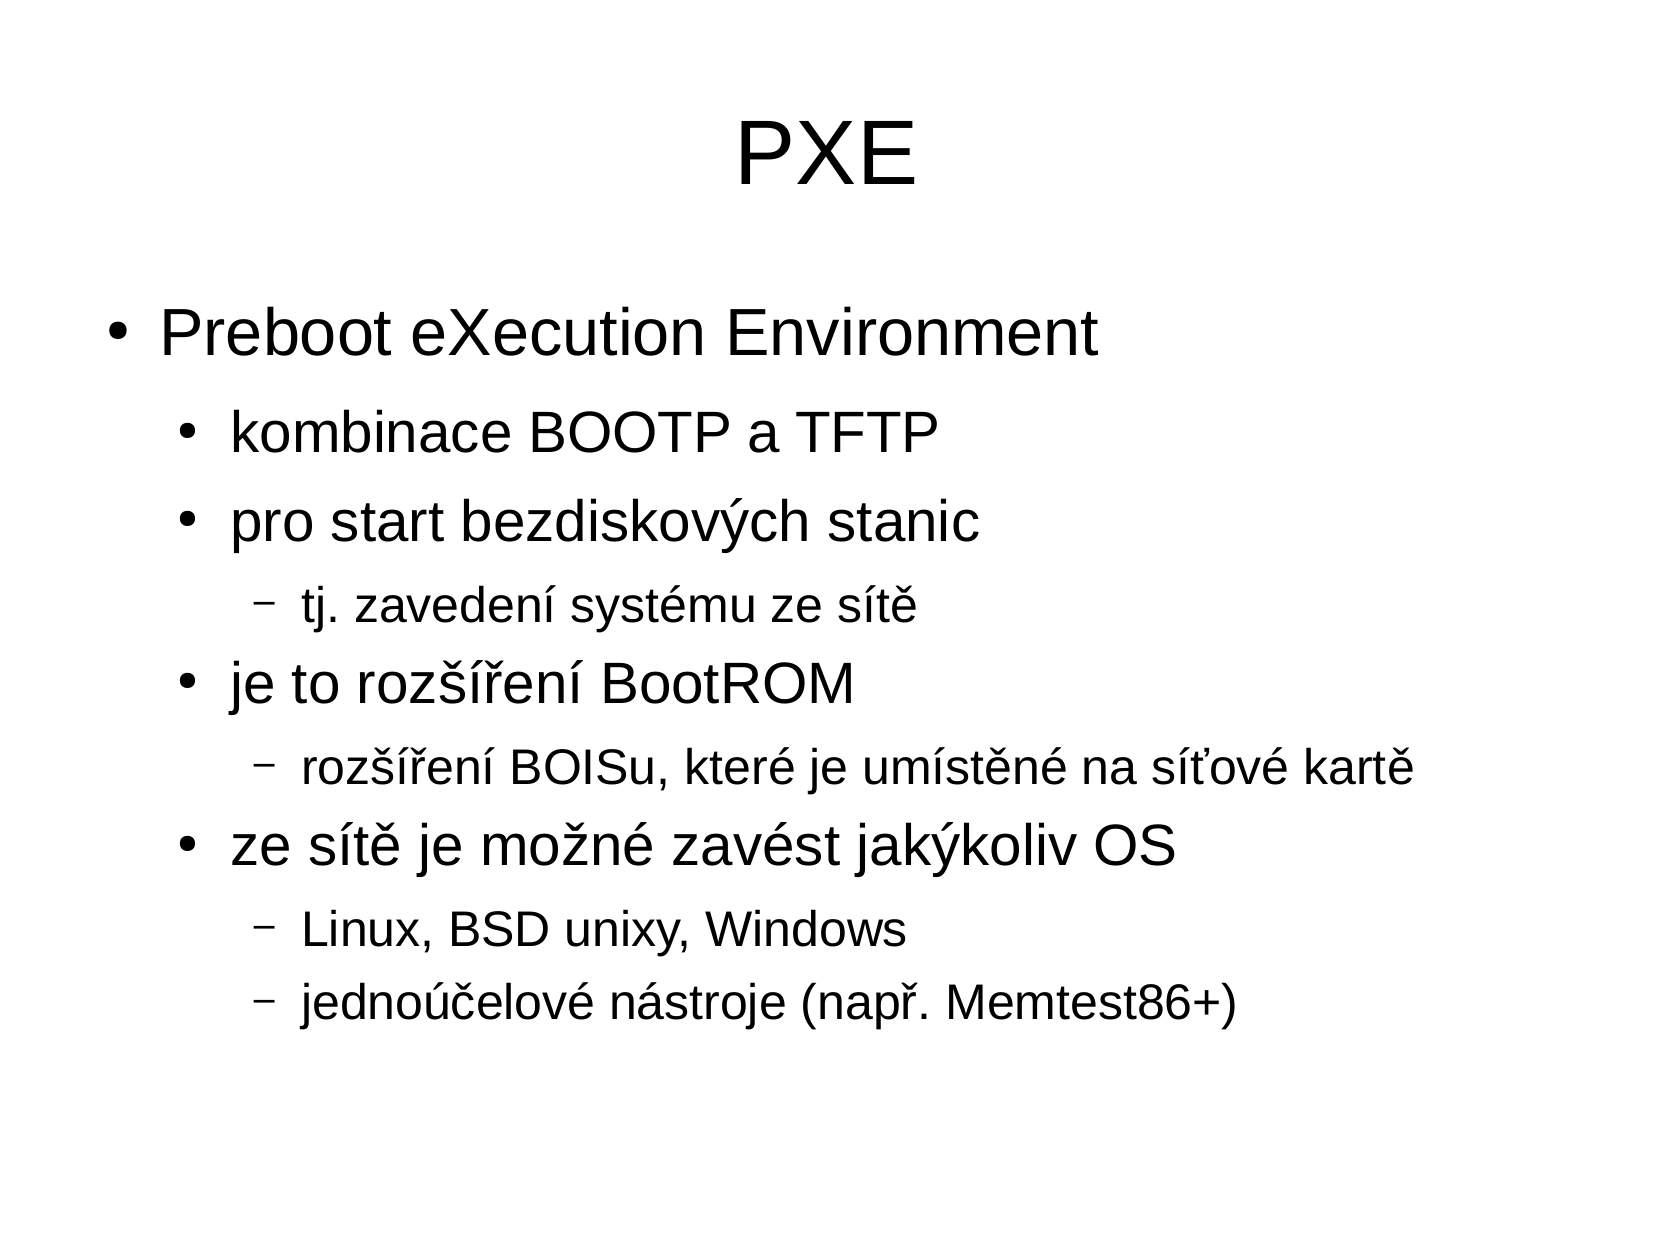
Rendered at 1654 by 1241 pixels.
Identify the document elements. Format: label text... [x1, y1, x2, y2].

title PXE [82, 49, 1571, 257]
list Preboot eXecution Environment kombinace BOOTP a TFTP pro start bezdiskových stanic tj. zavedení systému ze sítě je to rozšíření BootROM rozšíření BOISu, které je umístěné na síťové kartě ze sítě je možné zavést jakýkoliv OS Linux, BSD unixy, Windows jednoúčelové nástroje (např. Memtest86+) [88, 295, 1577, 1182]
